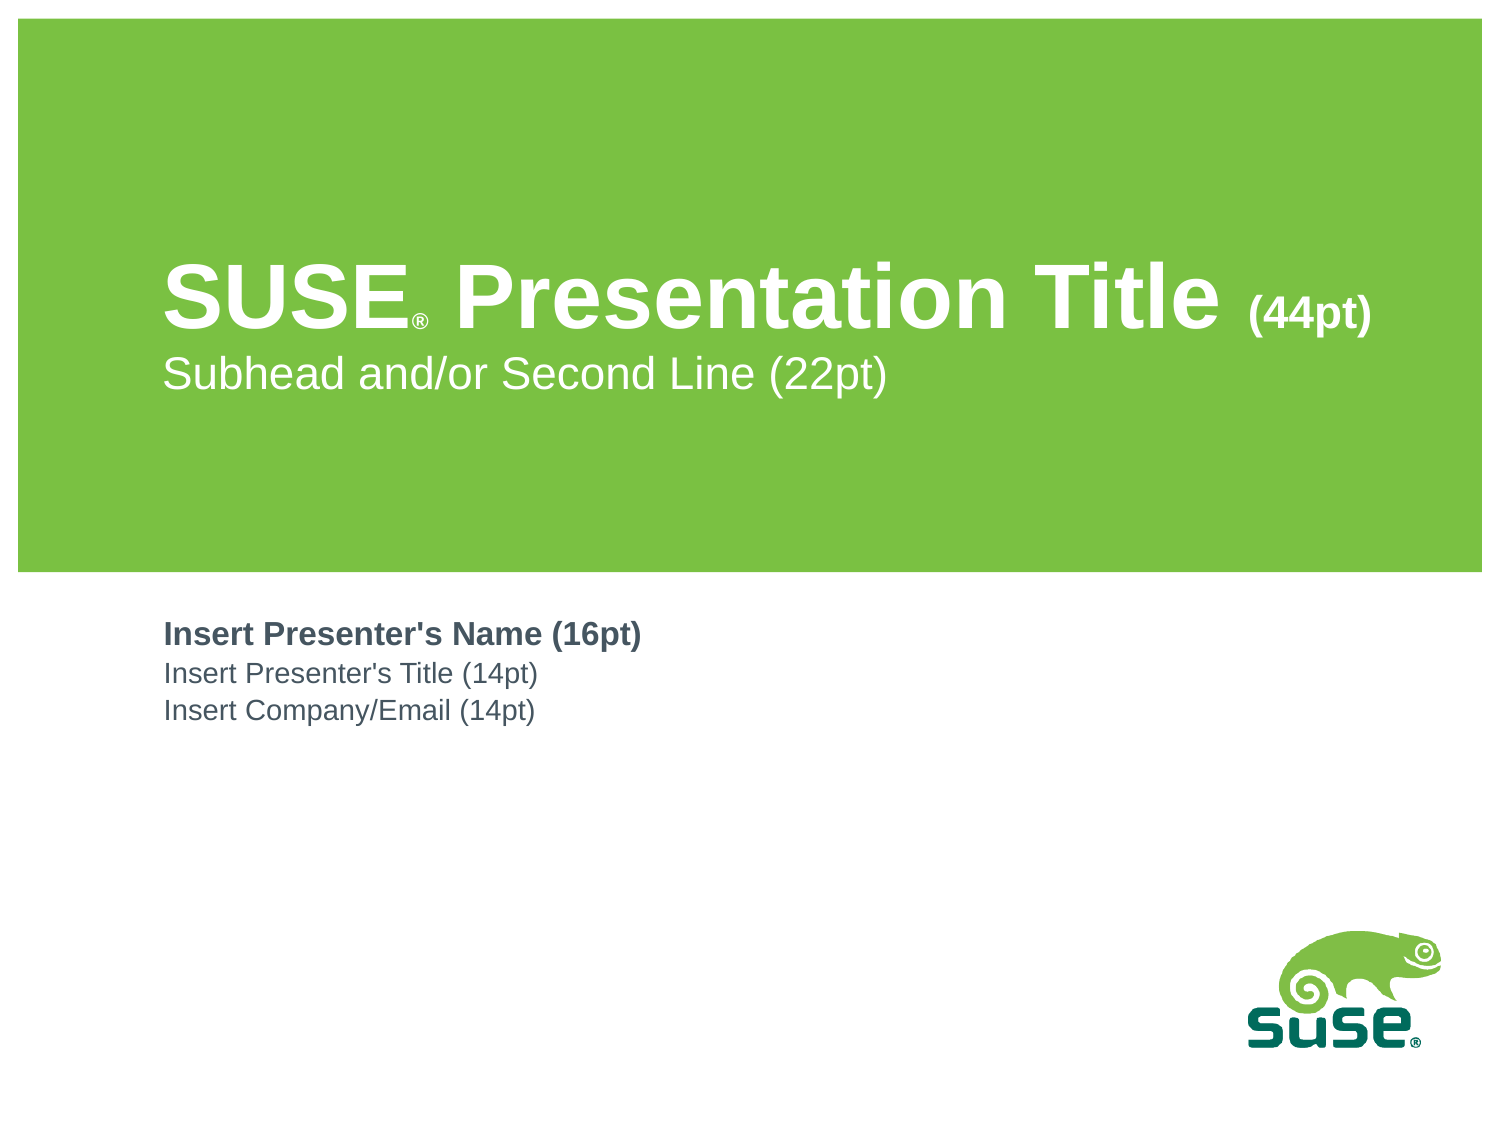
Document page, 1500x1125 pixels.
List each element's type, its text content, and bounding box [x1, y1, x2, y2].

subtitle Insert Presenter's Name (16pt) Insert Presenter's Title (14pt) Insert Company/Email (14pt) [163, 613, 775, 1006]
picture [1248, 931, 1441, 1048]
title SUSE® Presentation Title (44pt) Subhead and/or Second Line (22pt) [161, 148, 1475, 400]
